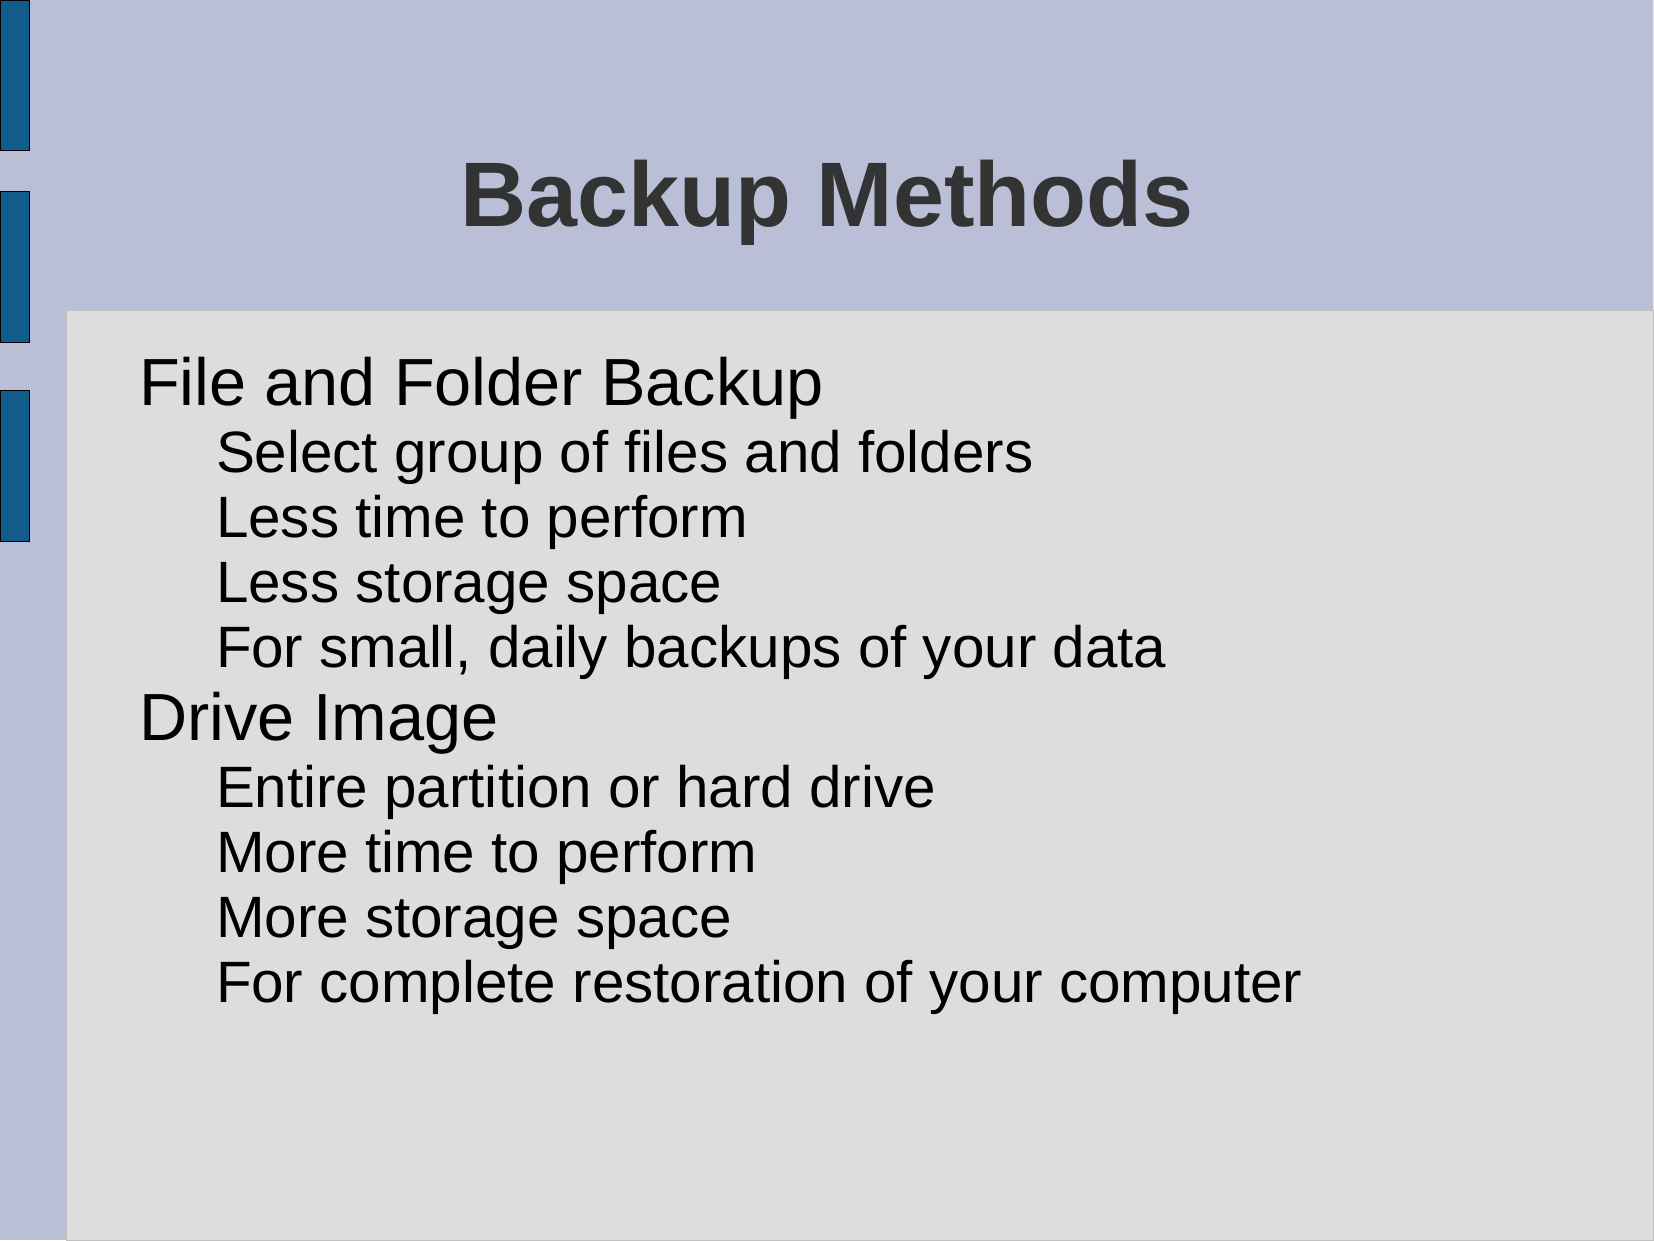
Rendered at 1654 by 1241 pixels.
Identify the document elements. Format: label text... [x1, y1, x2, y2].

list File and Folder Backup Select group of files and folders Less time to perform Less storage space For small, daily backups of your data Drive Image Entire partition or hard drive More time to perform More storage space For complete restoration of your computer [121, 344, 1534, 1127]
title Backup Methods [121, 91, 1534, 299]
